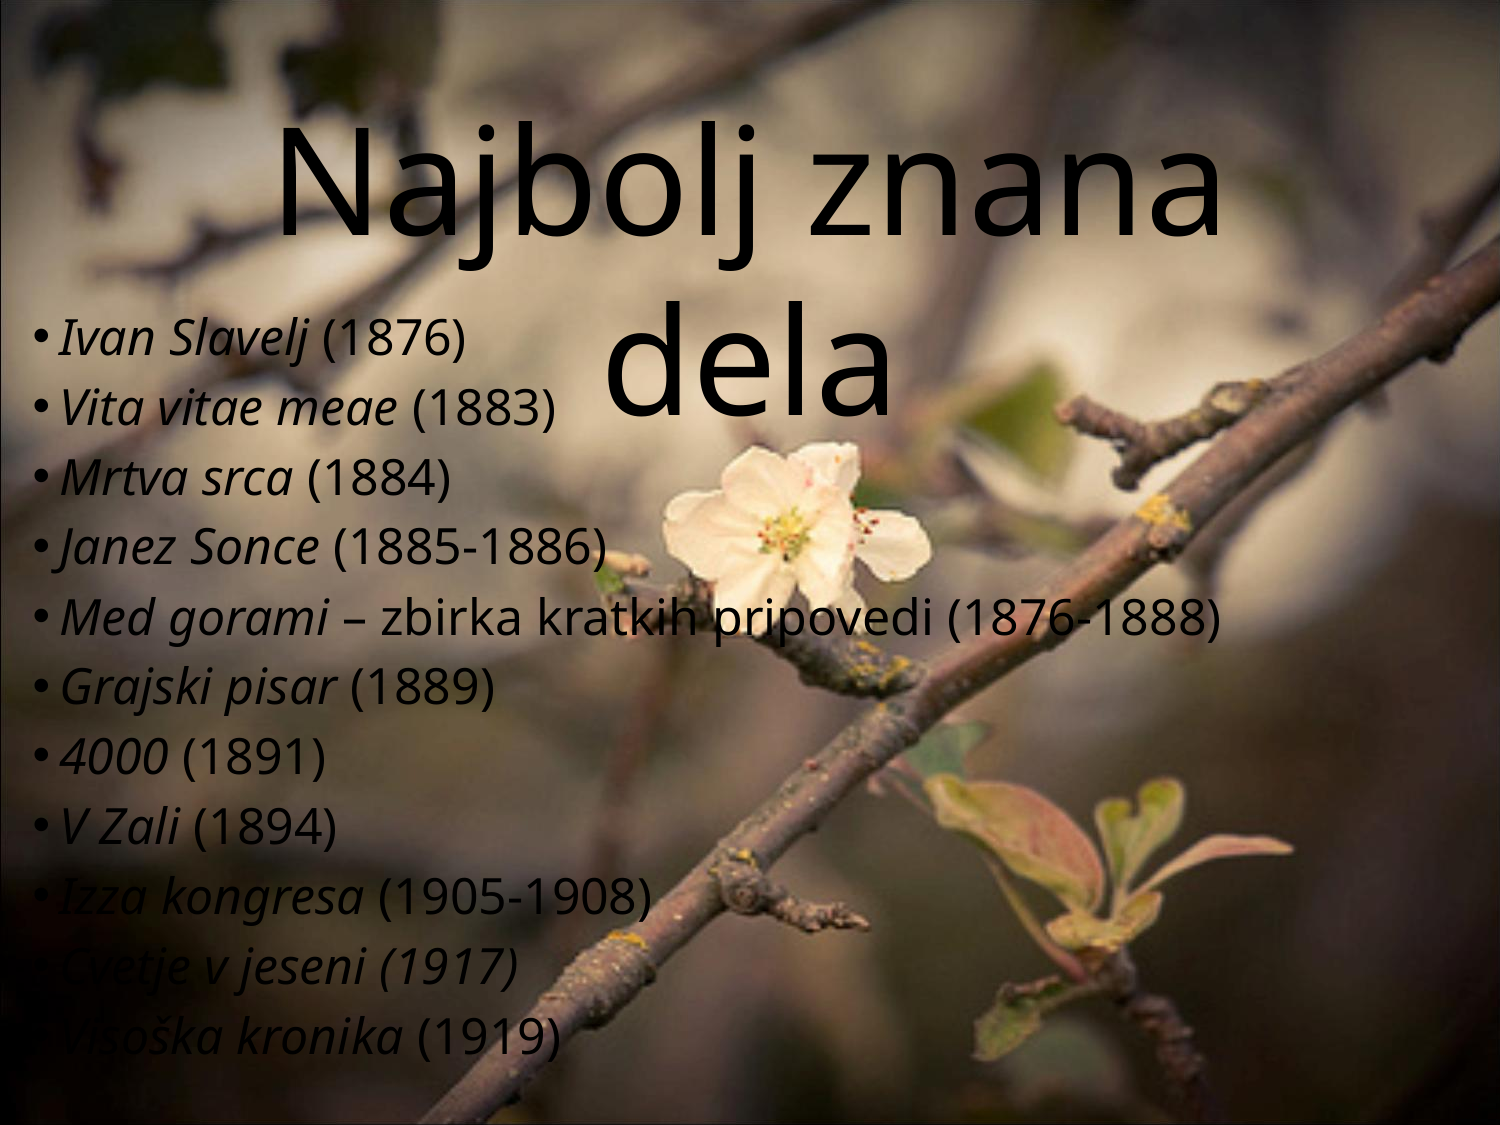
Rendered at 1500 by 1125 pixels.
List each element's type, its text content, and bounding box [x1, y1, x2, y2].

text_box Najbolj znana dela [88, 78, 1412, 453]
list Ivan Slavelj (1876) Vita vitae meae (1883) Mrtva srca (1884) Janez Sonce (1885-1886) Med gorami – zbirka kratkih pripovedi (1876-1888) Grajski pisar (1889) 4000 (1891) V Zali (1894) Izza kongresa (1905-1908) Cvetje v jeseni (1917) Visoška kronika (1919) [17, 220, 1436, 1078]
picture [0, 0, 1500, 1125]
